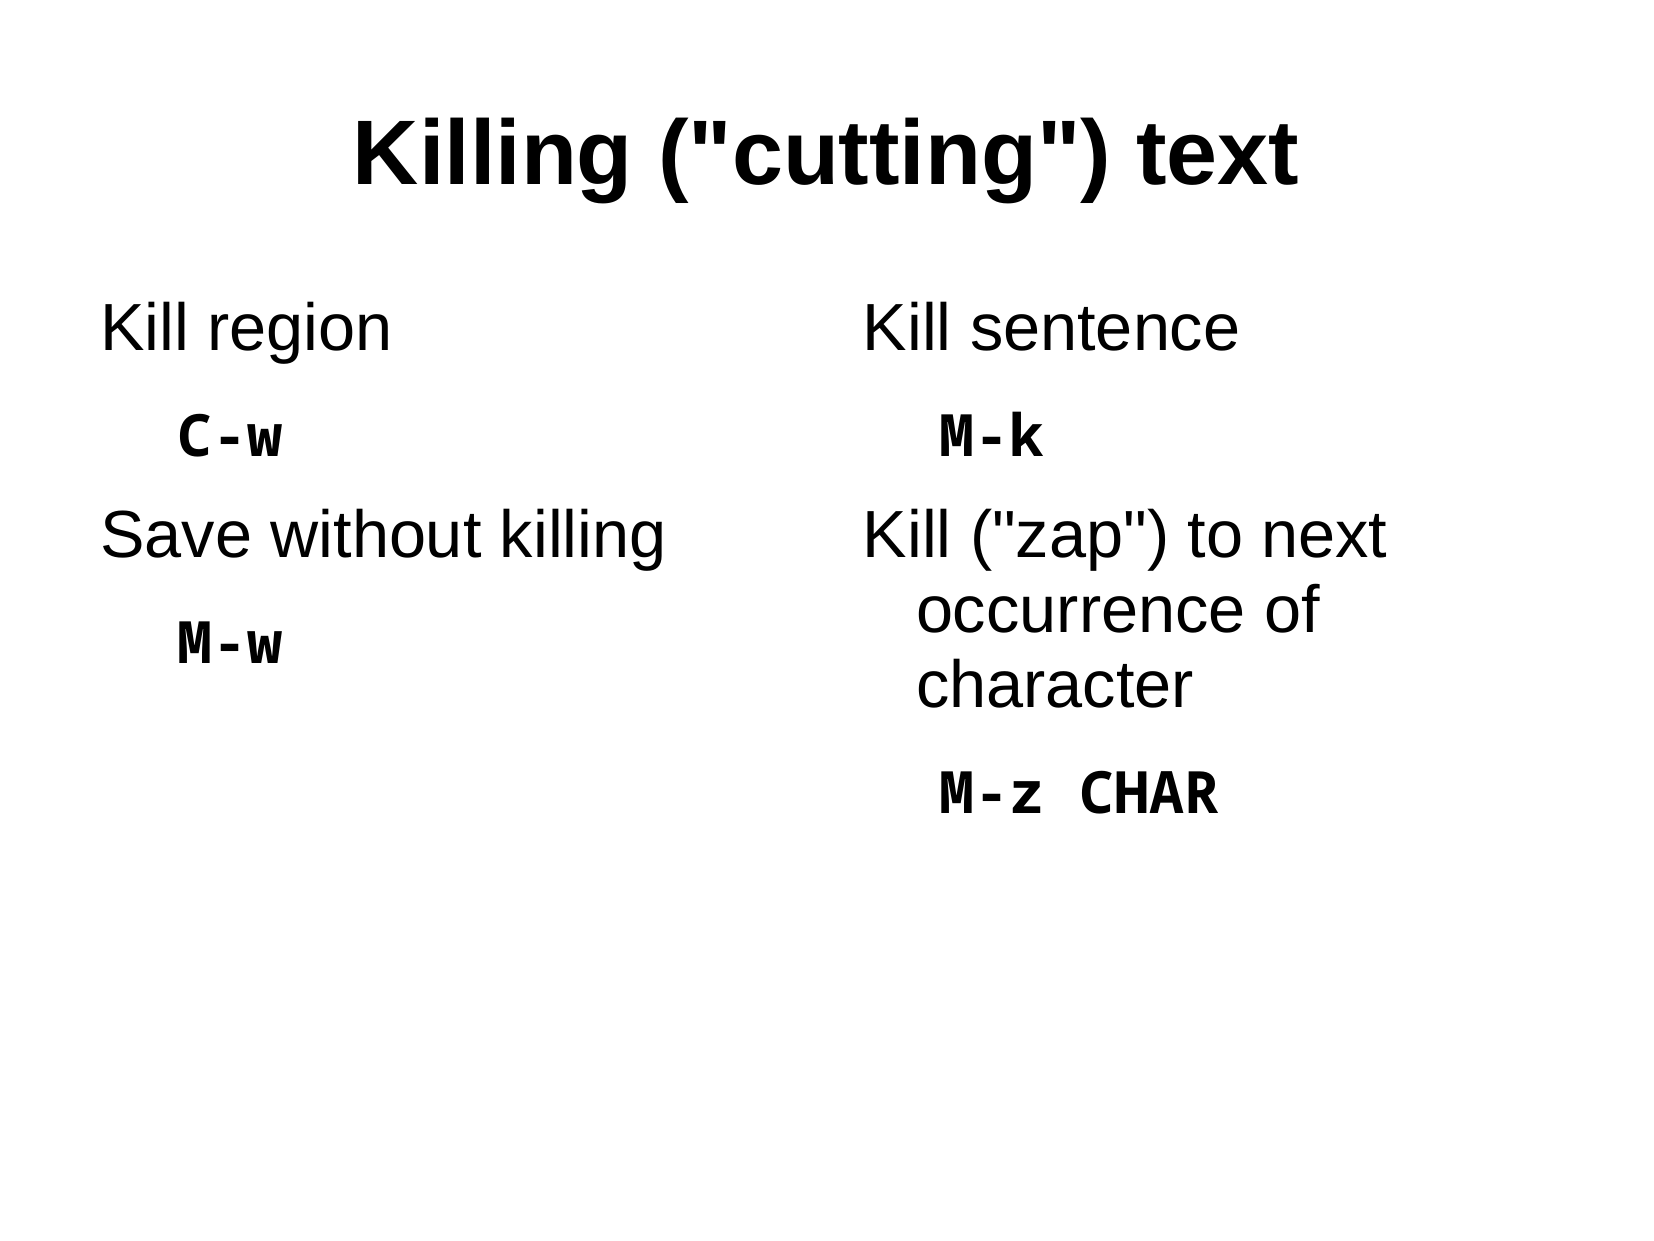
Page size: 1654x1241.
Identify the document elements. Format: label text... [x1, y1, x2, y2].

list Kill region C-w Save without killing M-w [82, 290, 809, 1109]
list Kill sentence M-k Kill ("zap") to next occurrence of character M-z CHAR [845, 290, 1572, 1094]
title Killing ("cutting") text [82, 49, 1571, 257]
